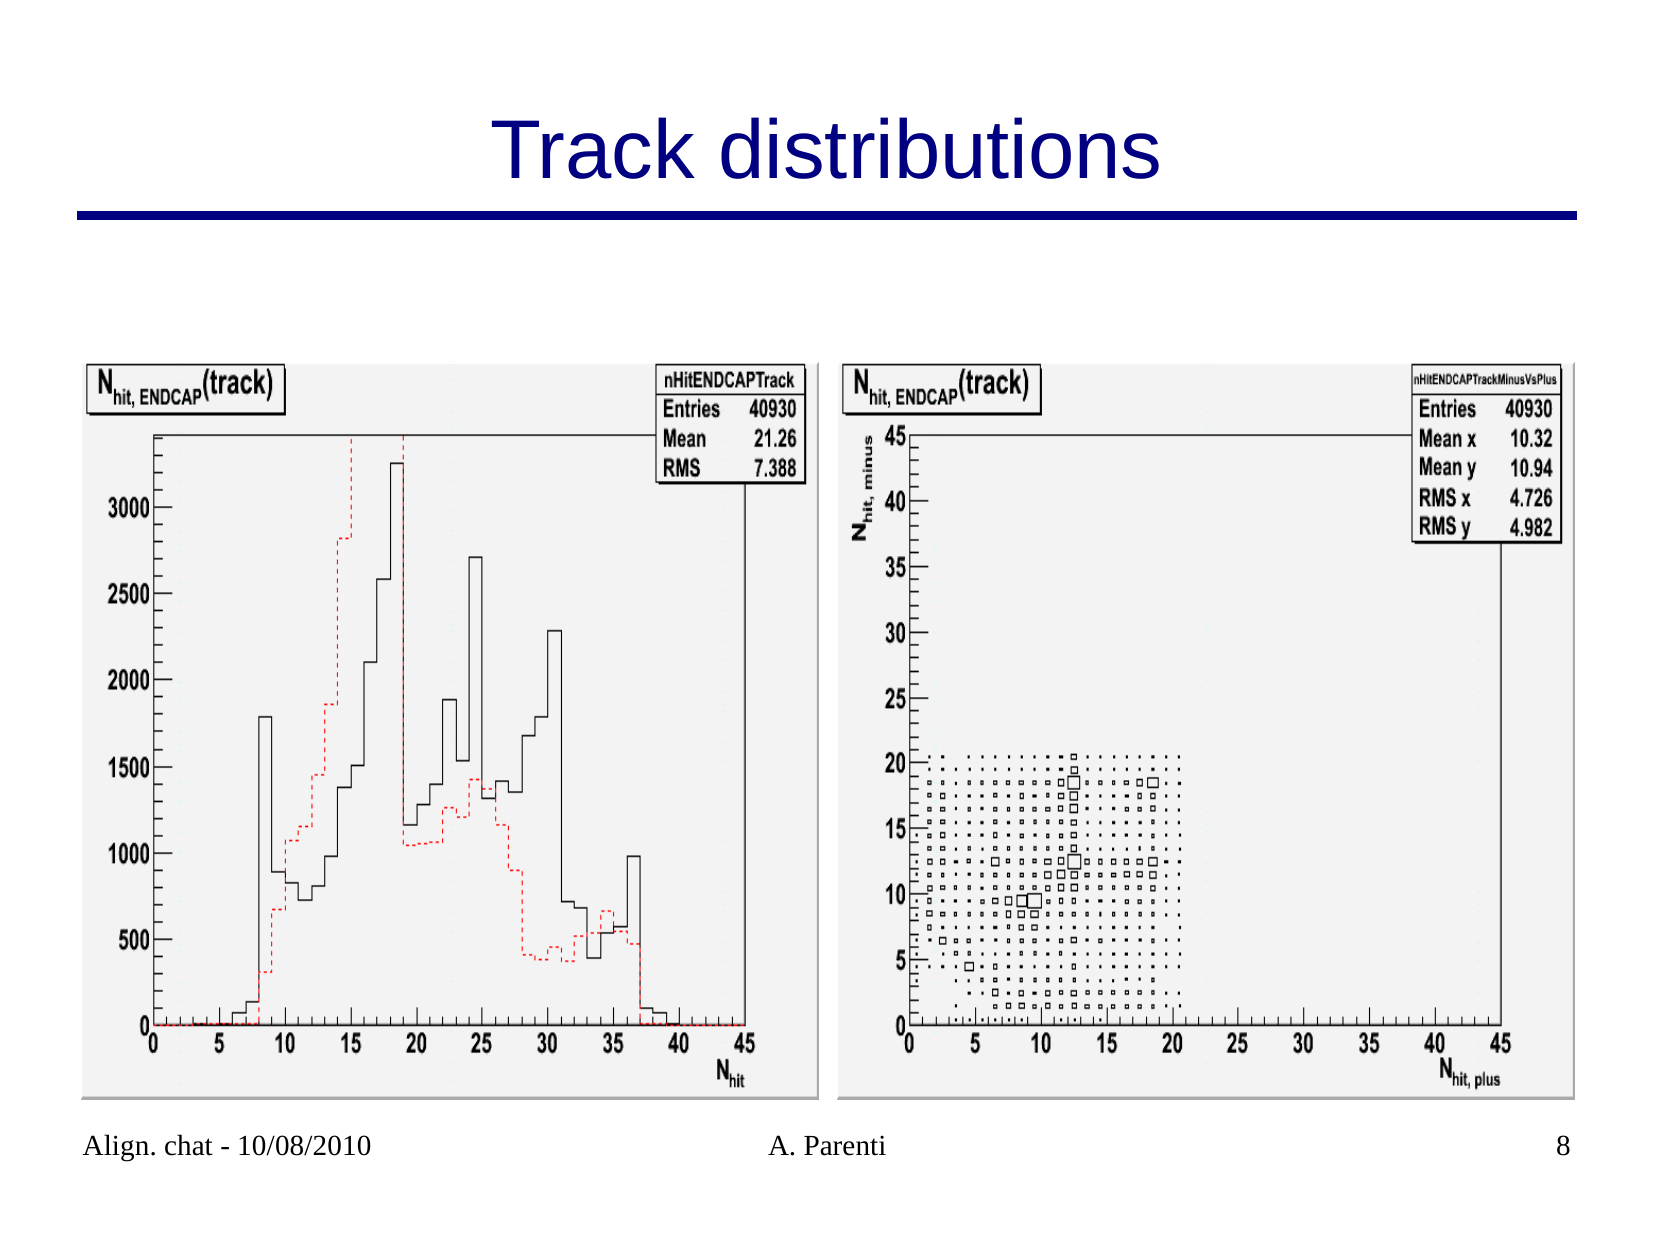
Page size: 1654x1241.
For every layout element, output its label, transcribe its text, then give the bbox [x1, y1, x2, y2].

title Track distributions [82, 75, 1571, 226]
picture [80, 361, 819, 1100]
picture [836, 361, 1575, 1100]
